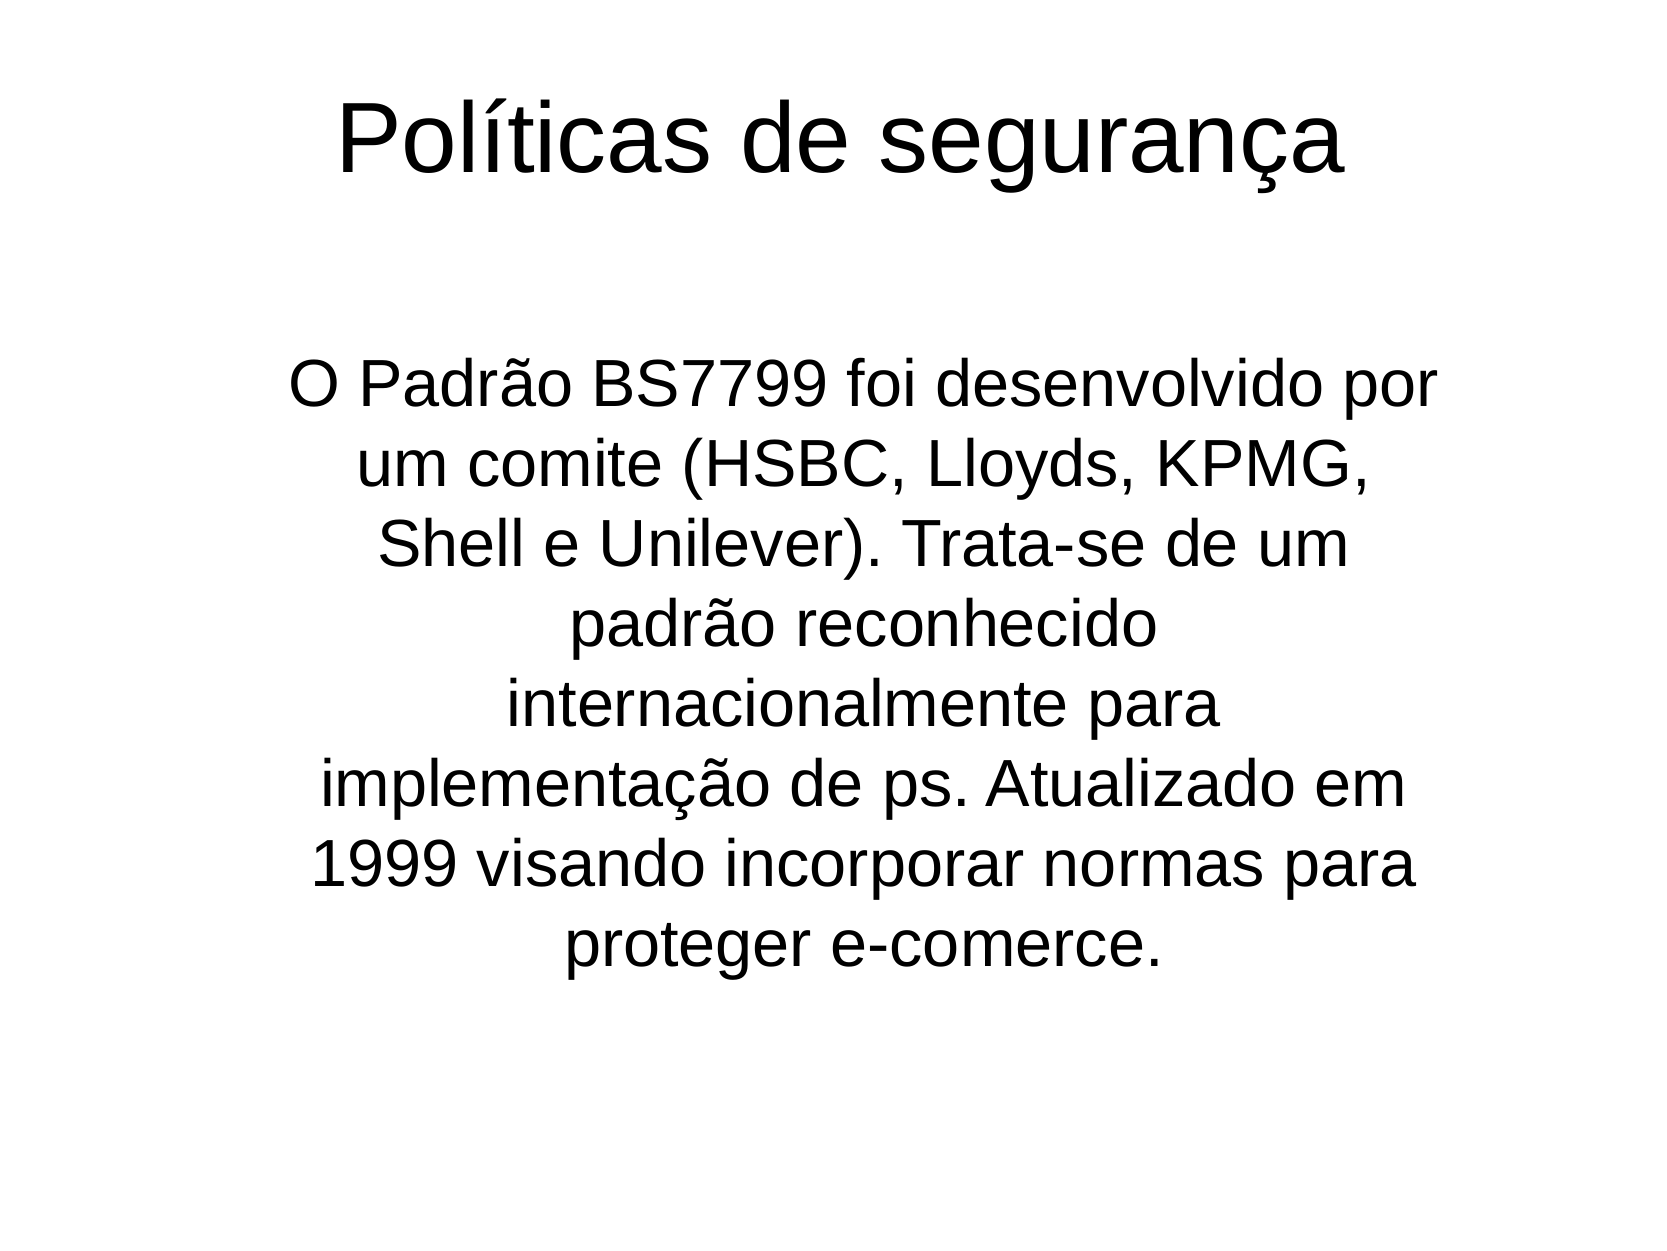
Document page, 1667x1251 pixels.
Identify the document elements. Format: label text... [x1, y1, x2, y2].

title Políticas de segurança [150, 66, 1531, 259]
subtitle O Padrão BS7799 foi desenvolvido por um comite (HSBC, Lloyds, KPMG, Shell e Unilever). Trata-se de um padrão reconhecido internacionalmente para implementação de ps. Atualizado em 1999 visando incorporar normas para proteger e-comerce. [276, 253, 1452, 1119]
